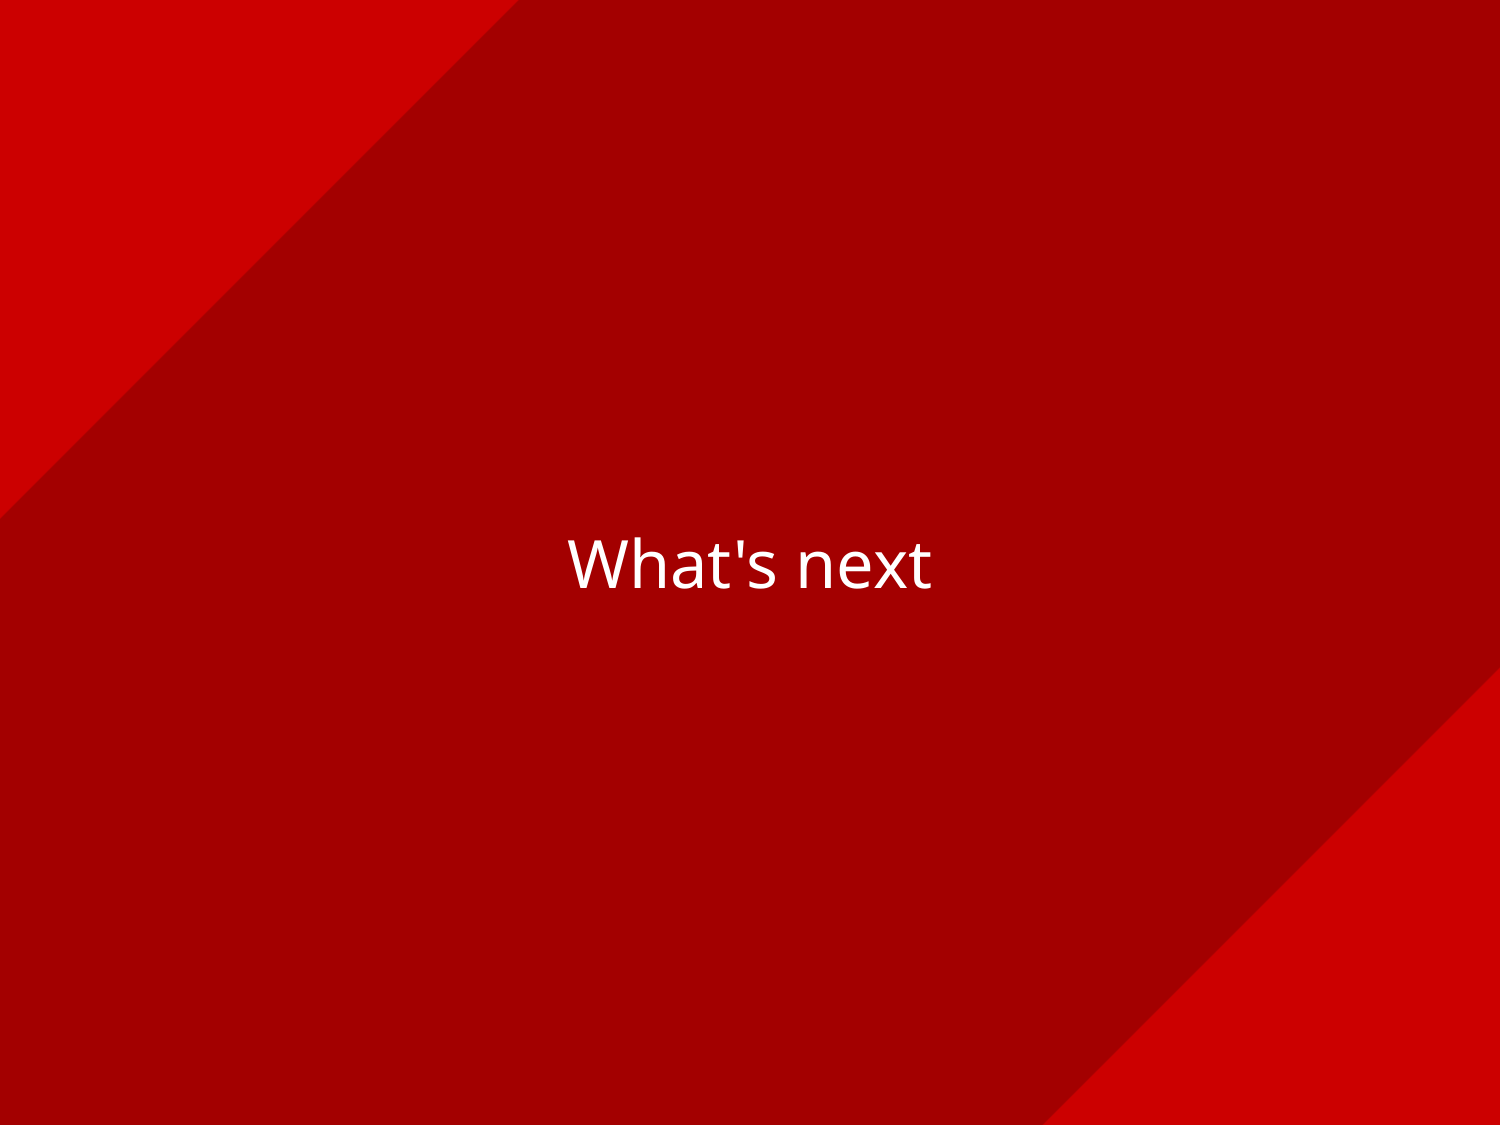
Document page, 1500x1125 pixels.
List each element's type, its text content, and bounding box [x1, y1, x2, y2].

title What's next [255, 468, 1246, 657]
picture [0, 0, 1500, 1125]
